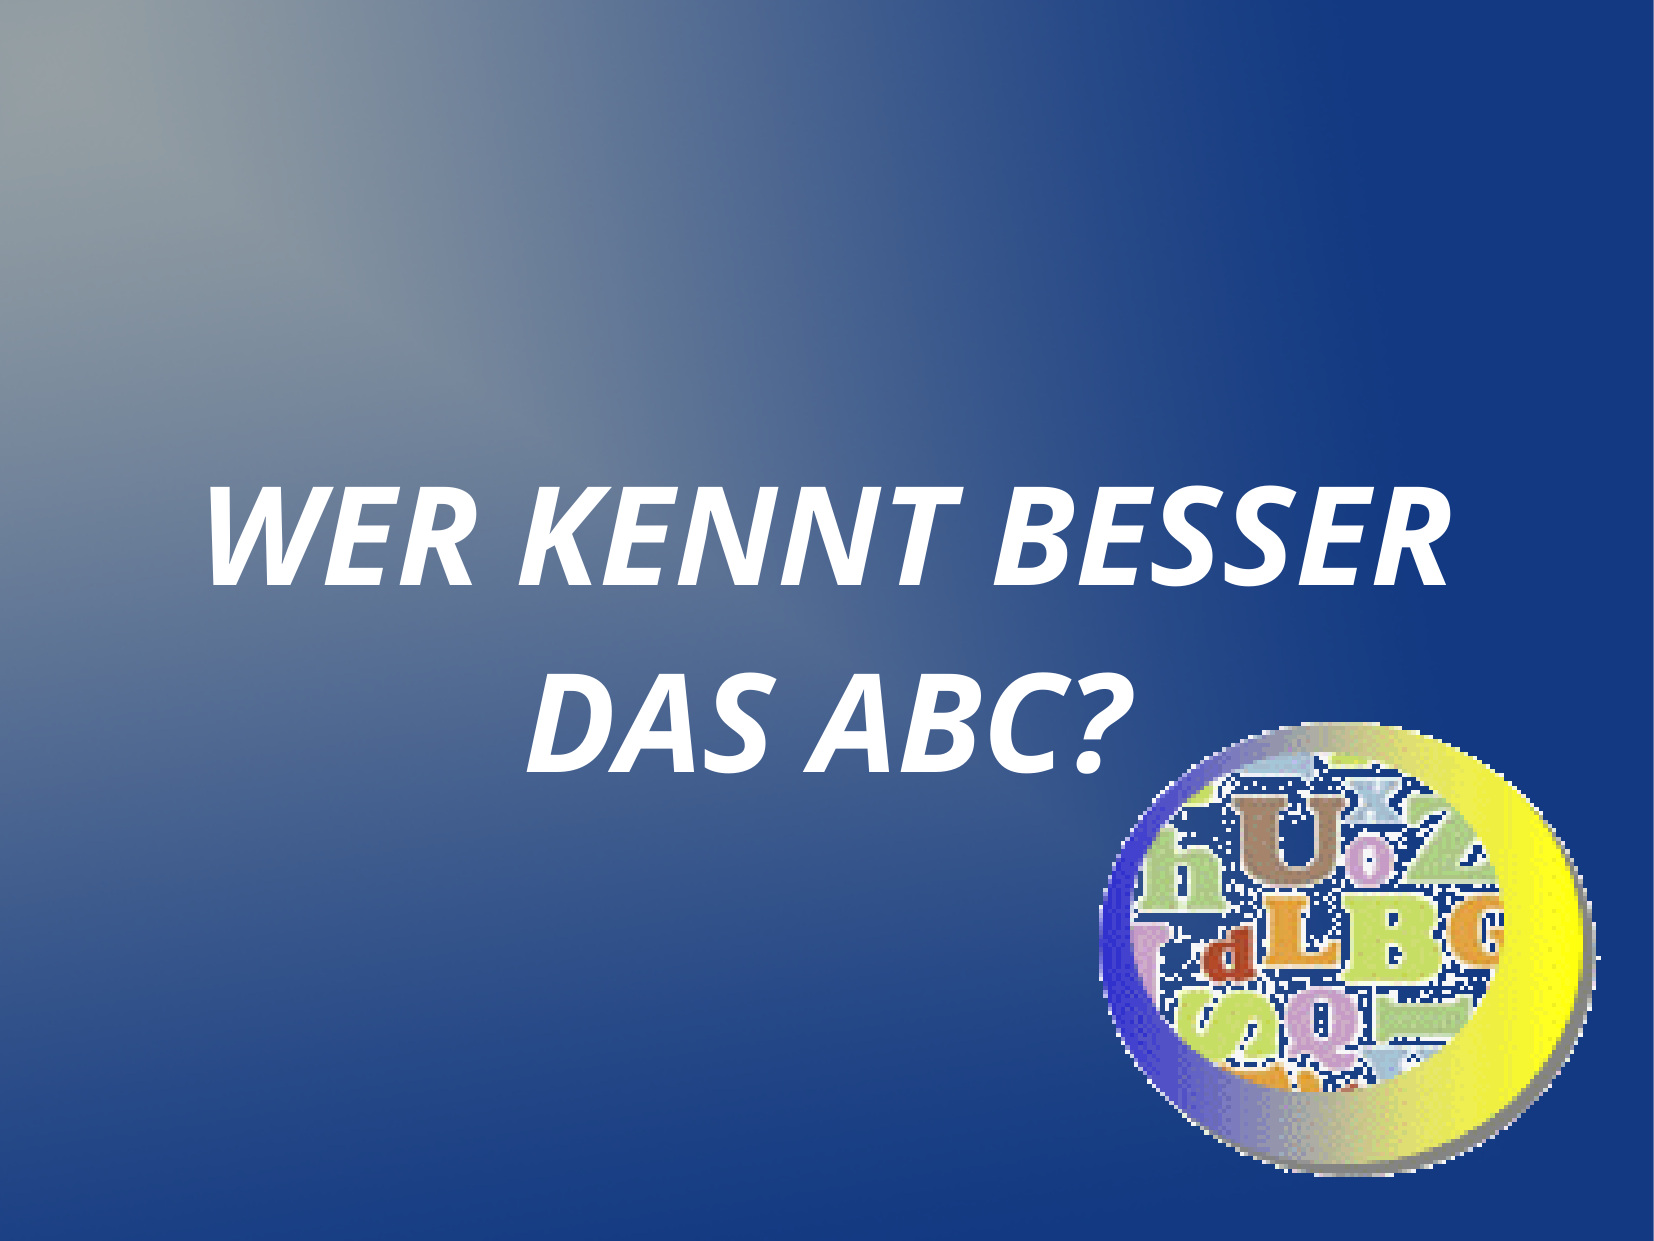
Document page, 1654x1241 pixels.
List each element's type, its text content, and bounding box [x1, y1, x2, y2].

title WER KENNT BESSER DAS ABC? [82, 342, 1571, 910]
picture [0, 0, 1654, 1241]
